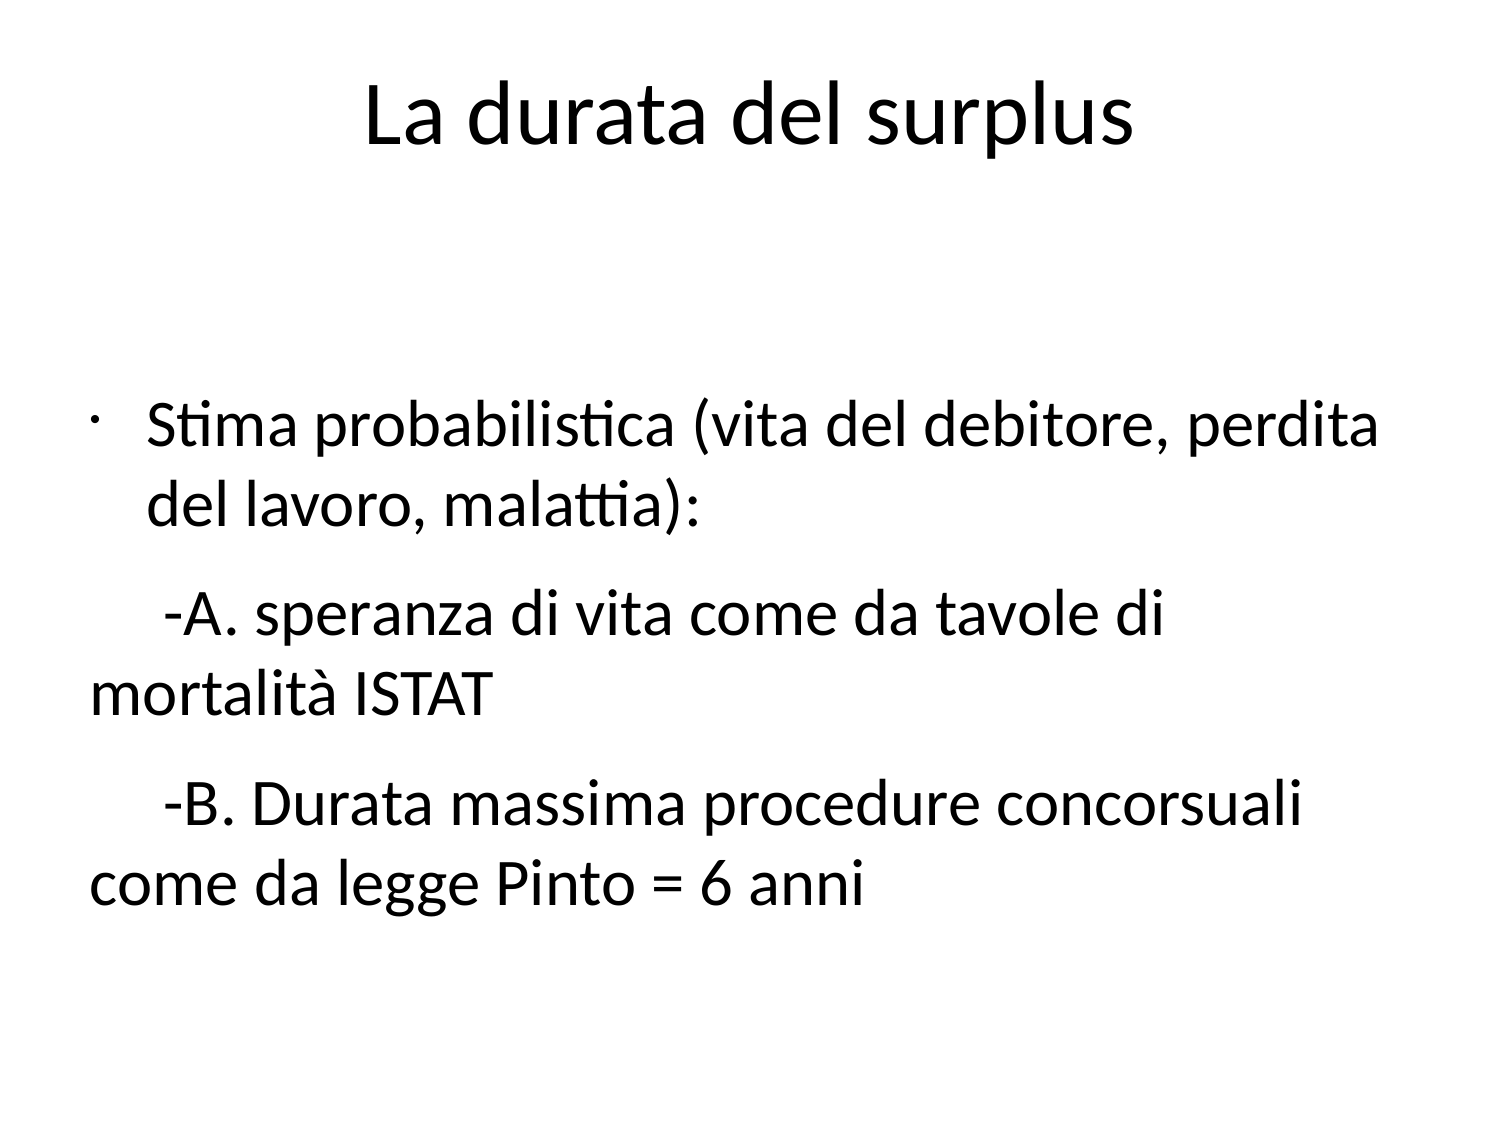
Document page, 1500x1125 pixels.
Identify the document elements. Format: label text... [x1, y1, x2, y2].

list Stima probabilistica (vita del debitore, perdita del lavoro, malattia): -A. speranza di vita come da tavole di mortalità ISTAT -B. Durata massima procedure concorsuali come da legge Pinto = 6 anni [75, 262, 1425, 1005]
title La durata del surplus [75, 45, 1425, 233]
